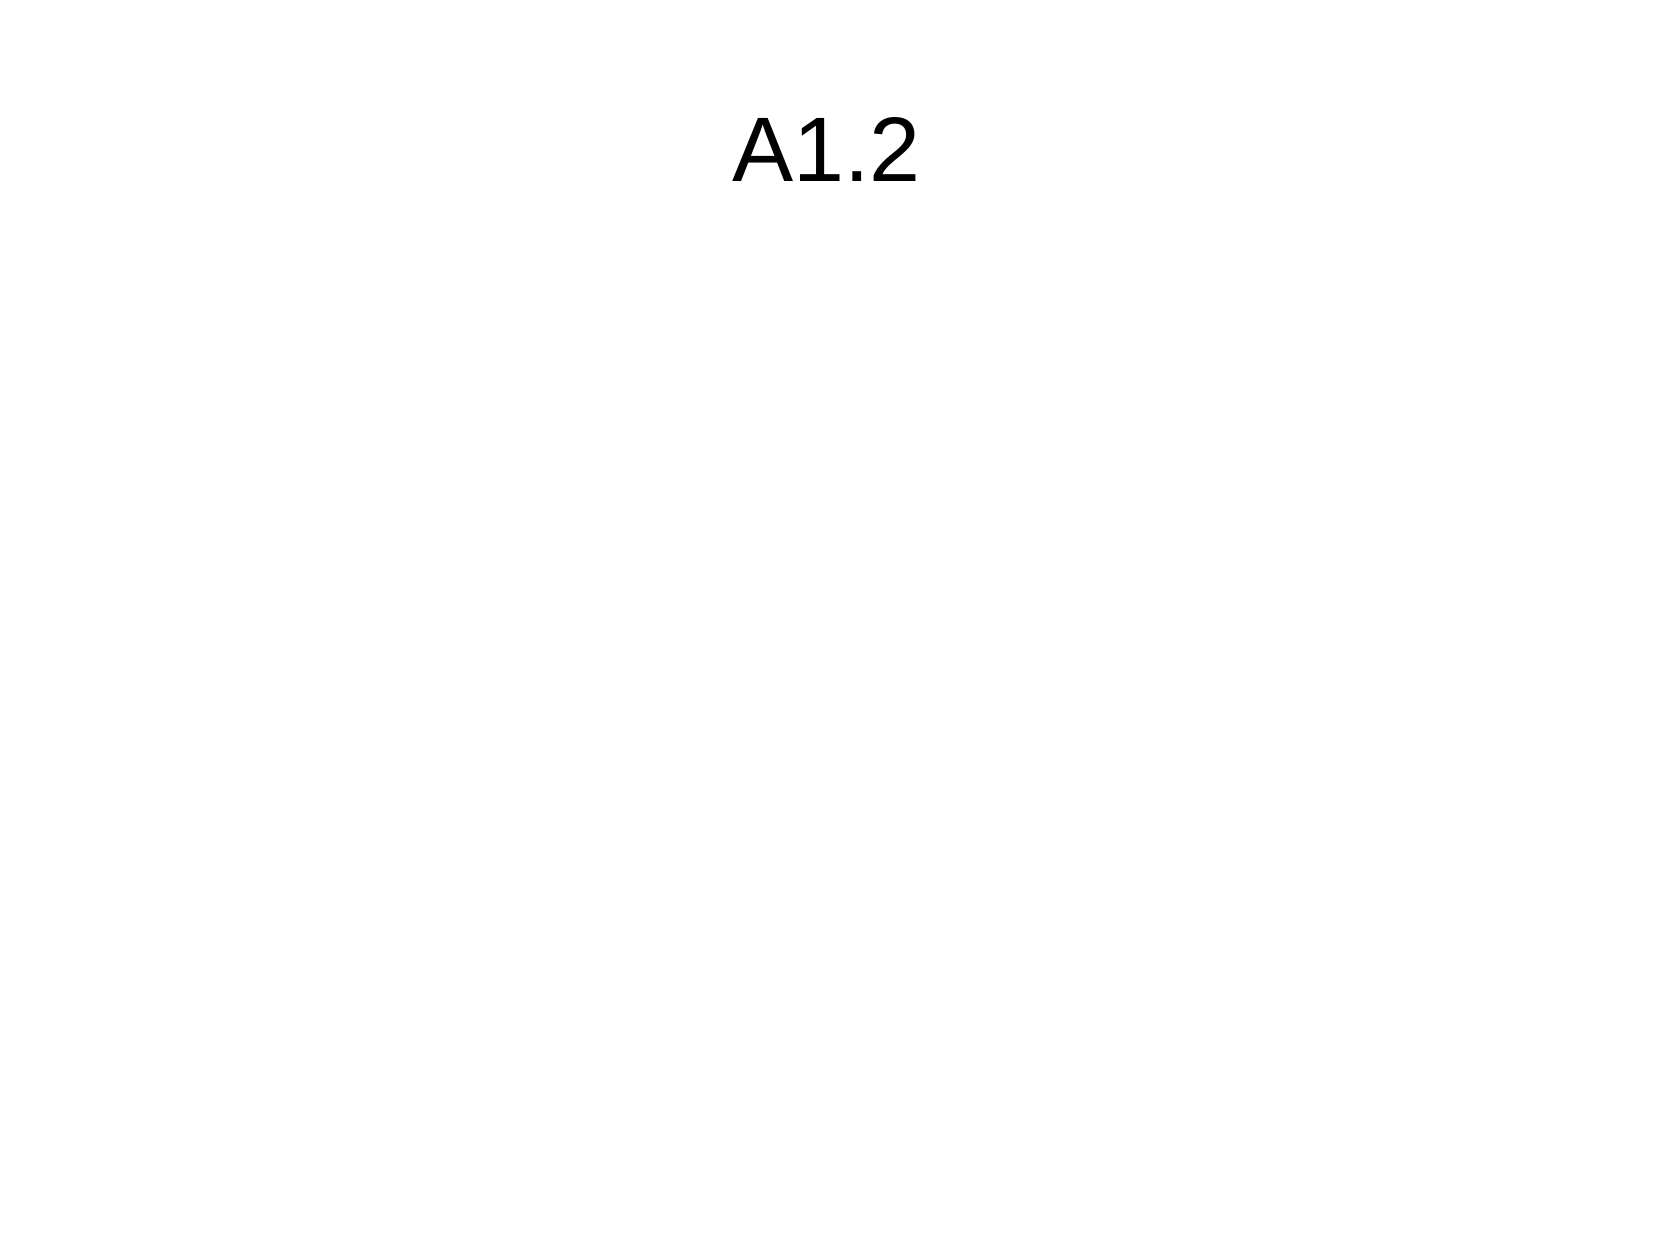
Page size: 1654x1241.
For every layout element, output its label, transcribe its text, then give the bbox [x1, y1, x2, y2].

title A1.2 [82, 56, 1571, 250]
